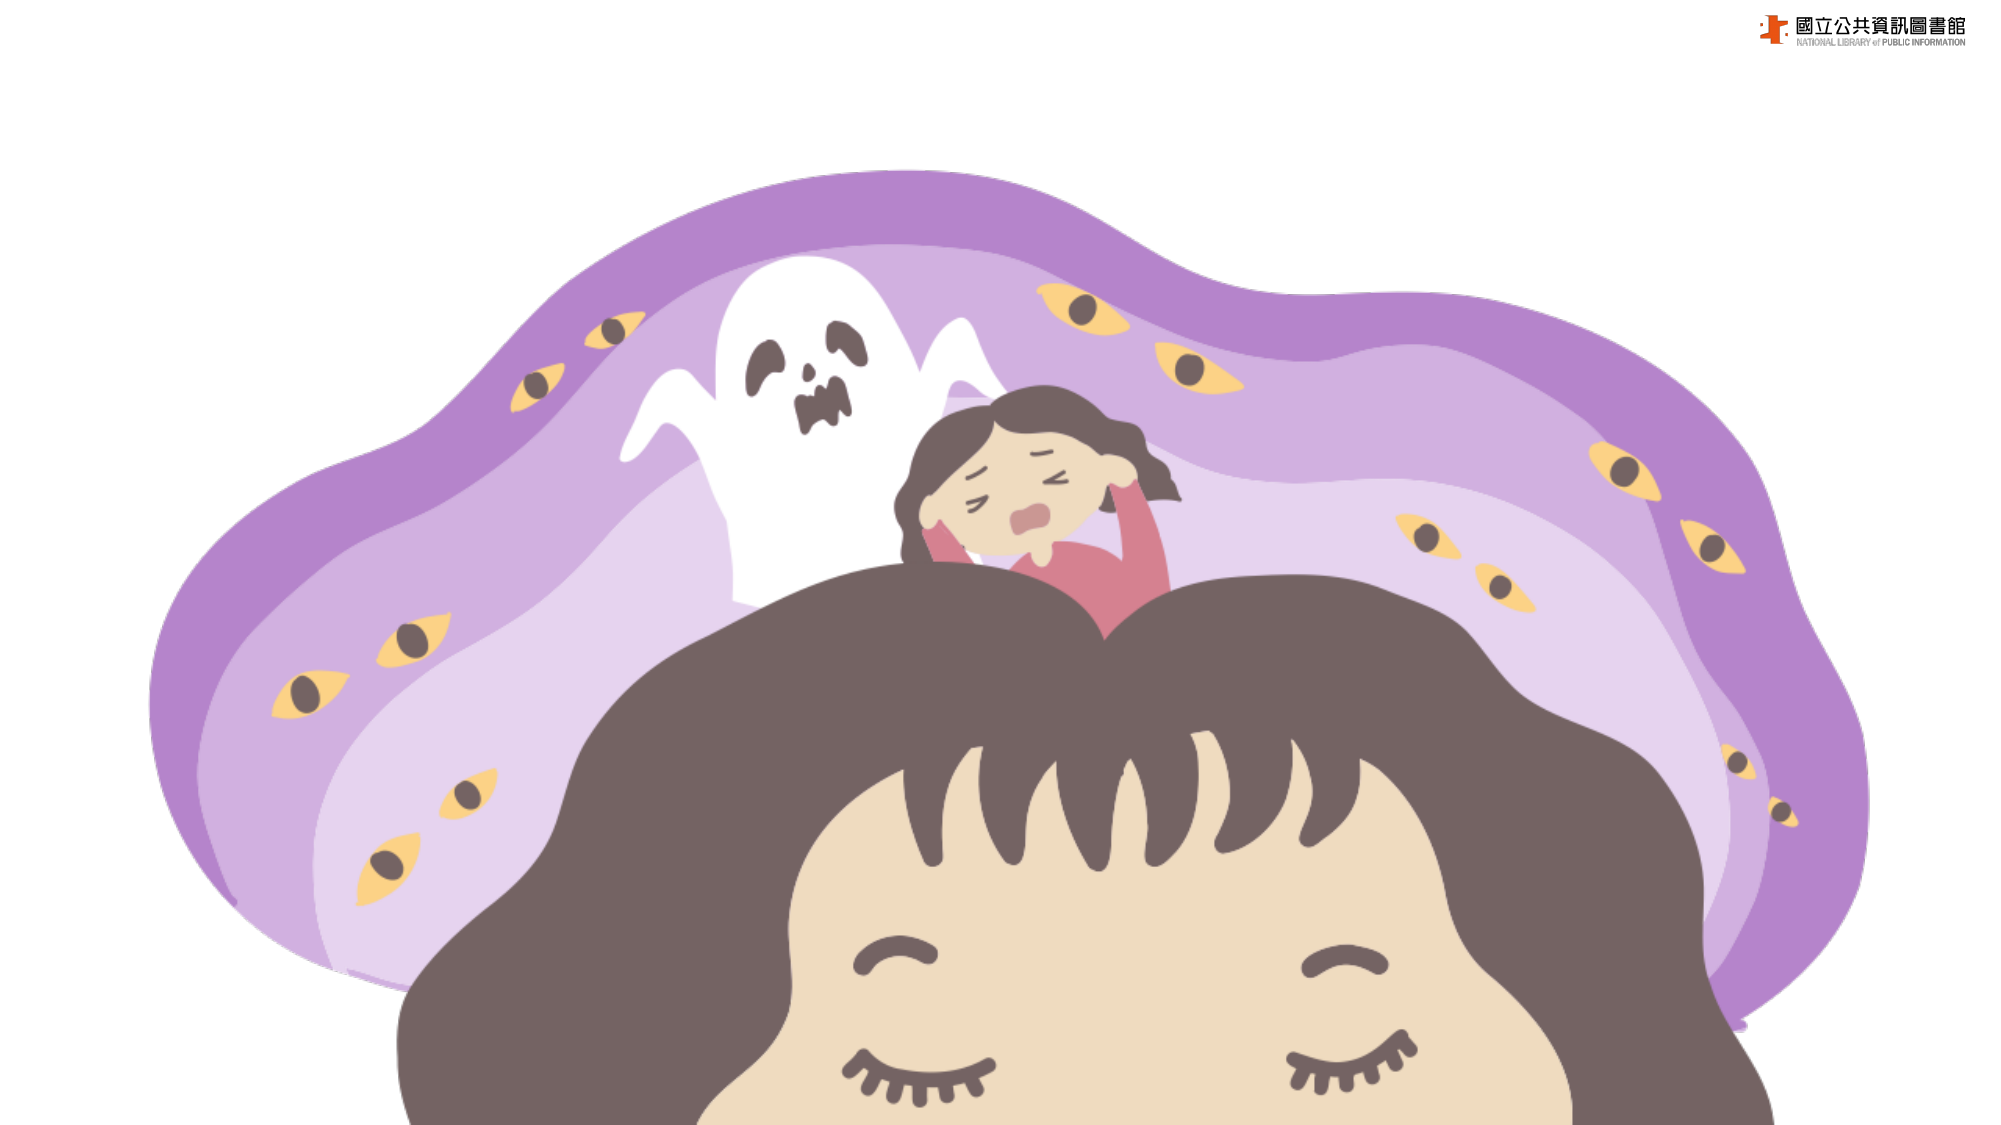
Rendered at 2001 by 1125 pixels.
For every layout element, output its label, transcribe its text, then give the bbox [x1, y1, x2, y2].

text_box 人為什麼會做夢？ [752, 57, 1322, 183]
picture [0, 0, 2000, 1125]
